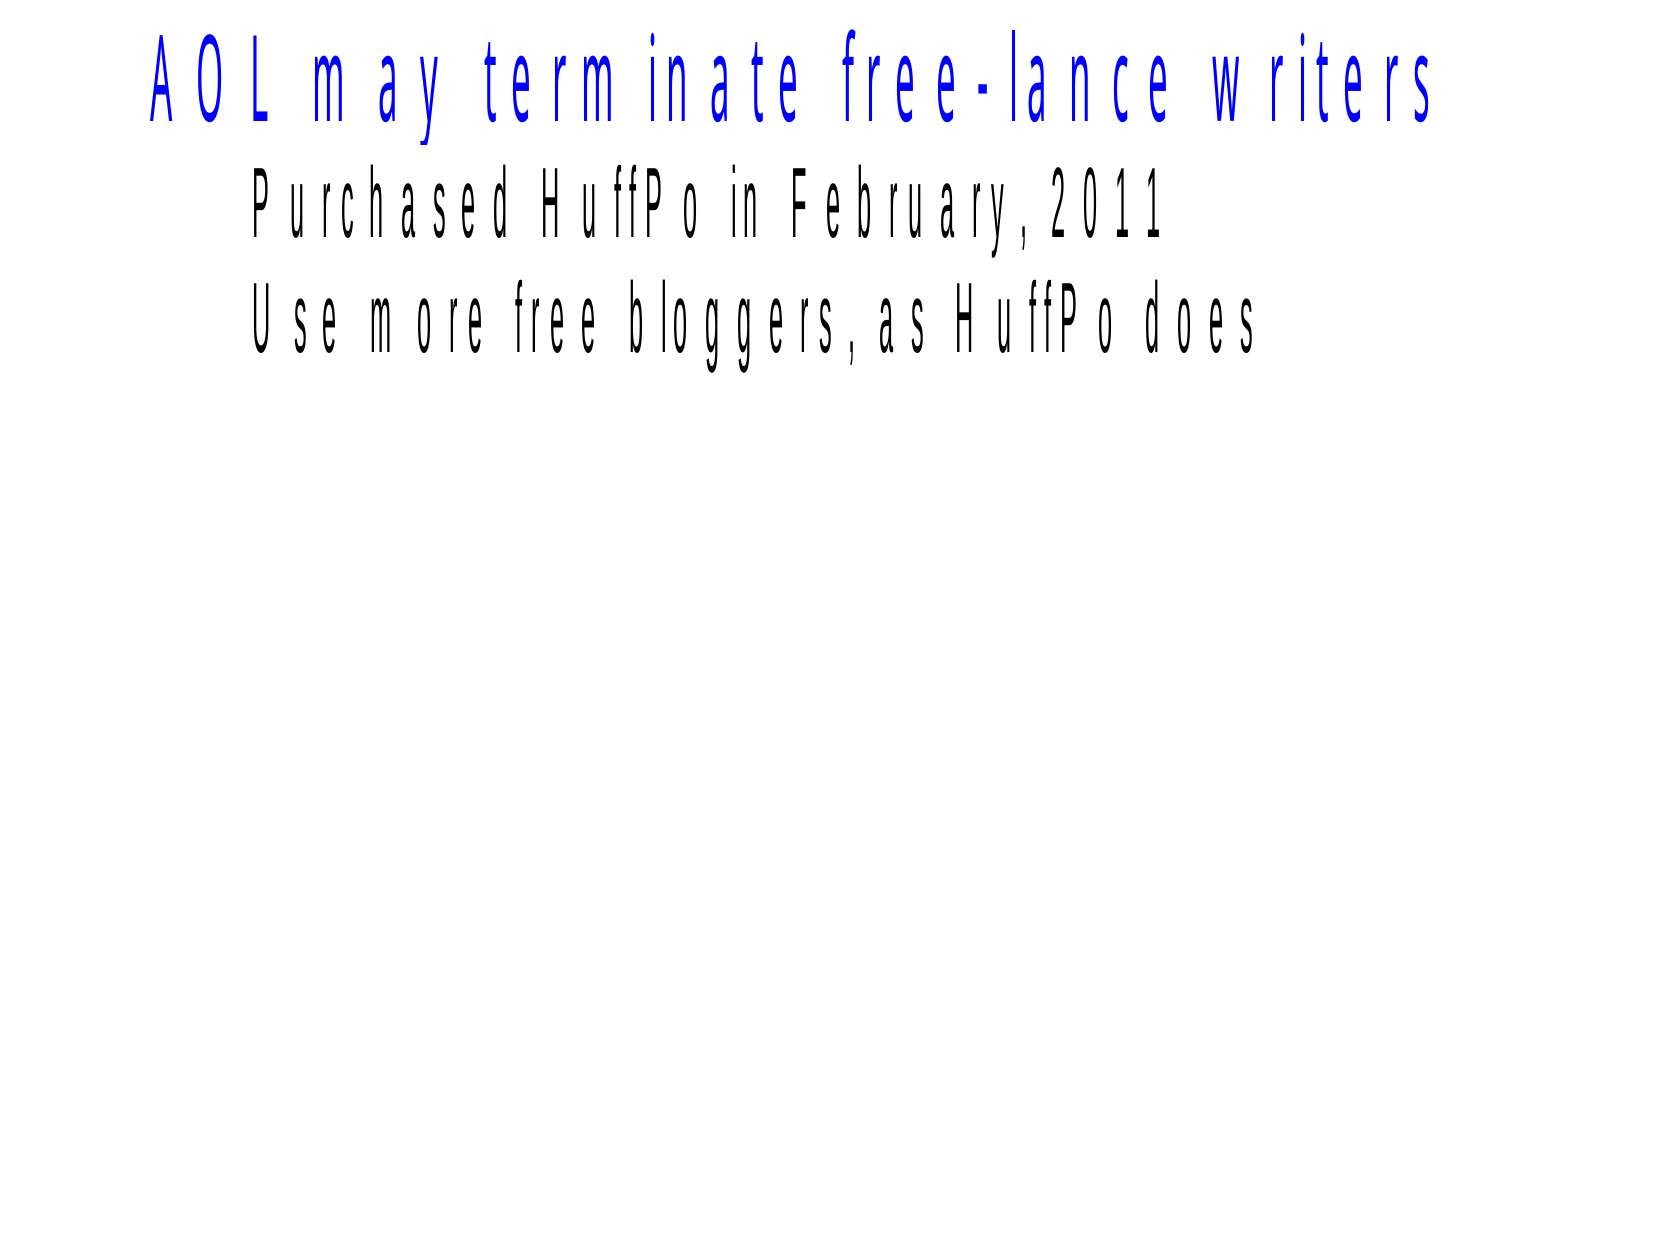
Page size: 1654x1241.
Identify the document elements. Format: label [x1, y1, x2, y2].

picture [150, 0, 1538, 376]
